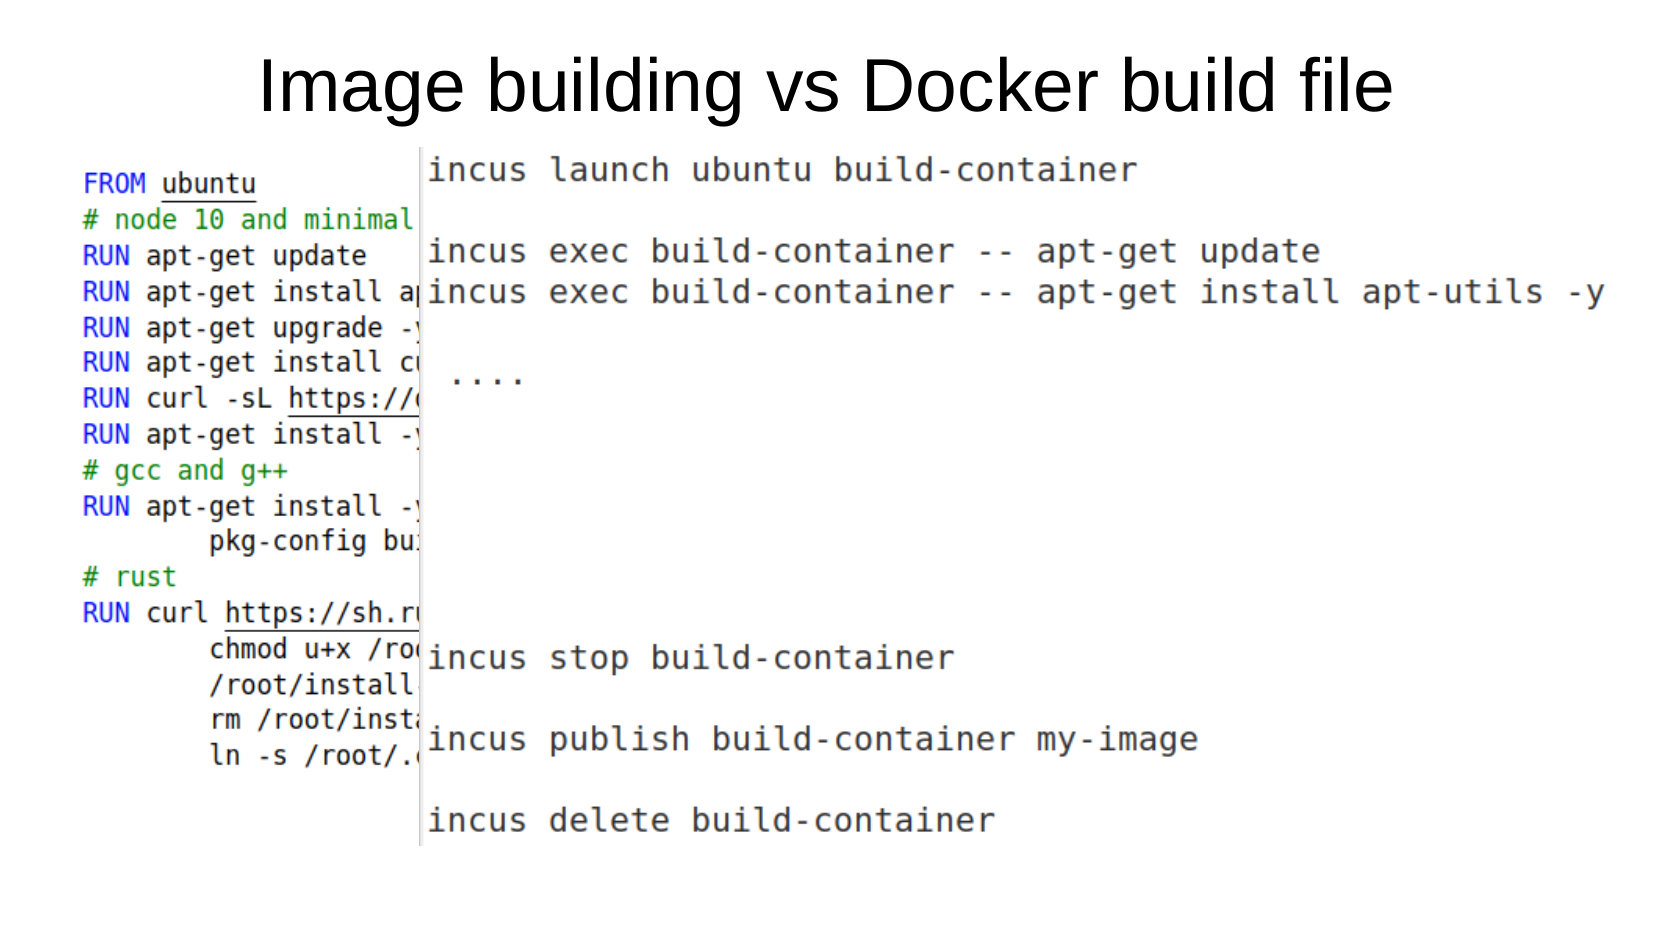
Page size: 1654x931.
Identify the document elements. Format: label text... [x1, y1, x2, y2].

title Image building vs Docker build file [82, 7, 1571, 162]
picture [59, 147, 1620, 847]
